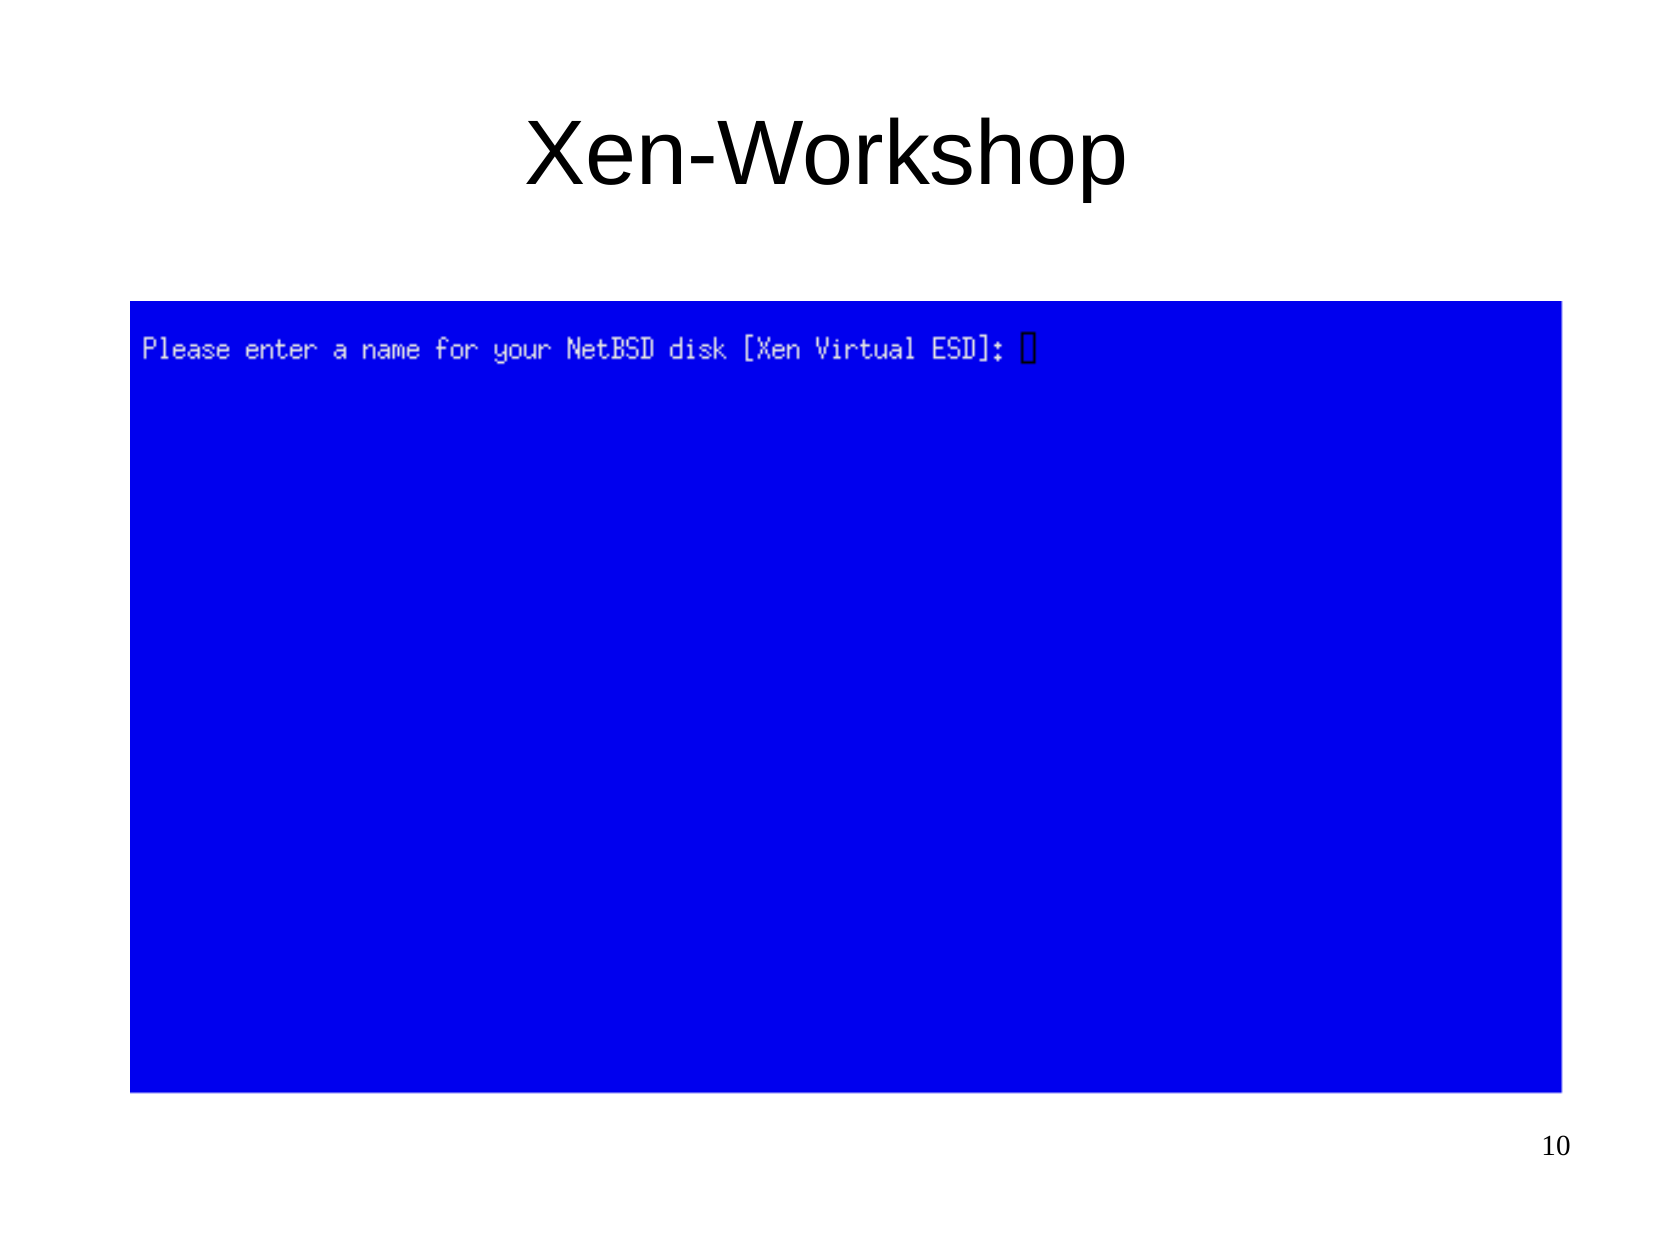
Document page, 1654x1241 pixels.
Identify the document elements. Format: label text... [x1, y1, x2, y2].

title Xen-Workshop [82, 49, 1571, 257]
picture [130, 301, 1565, 1096]
